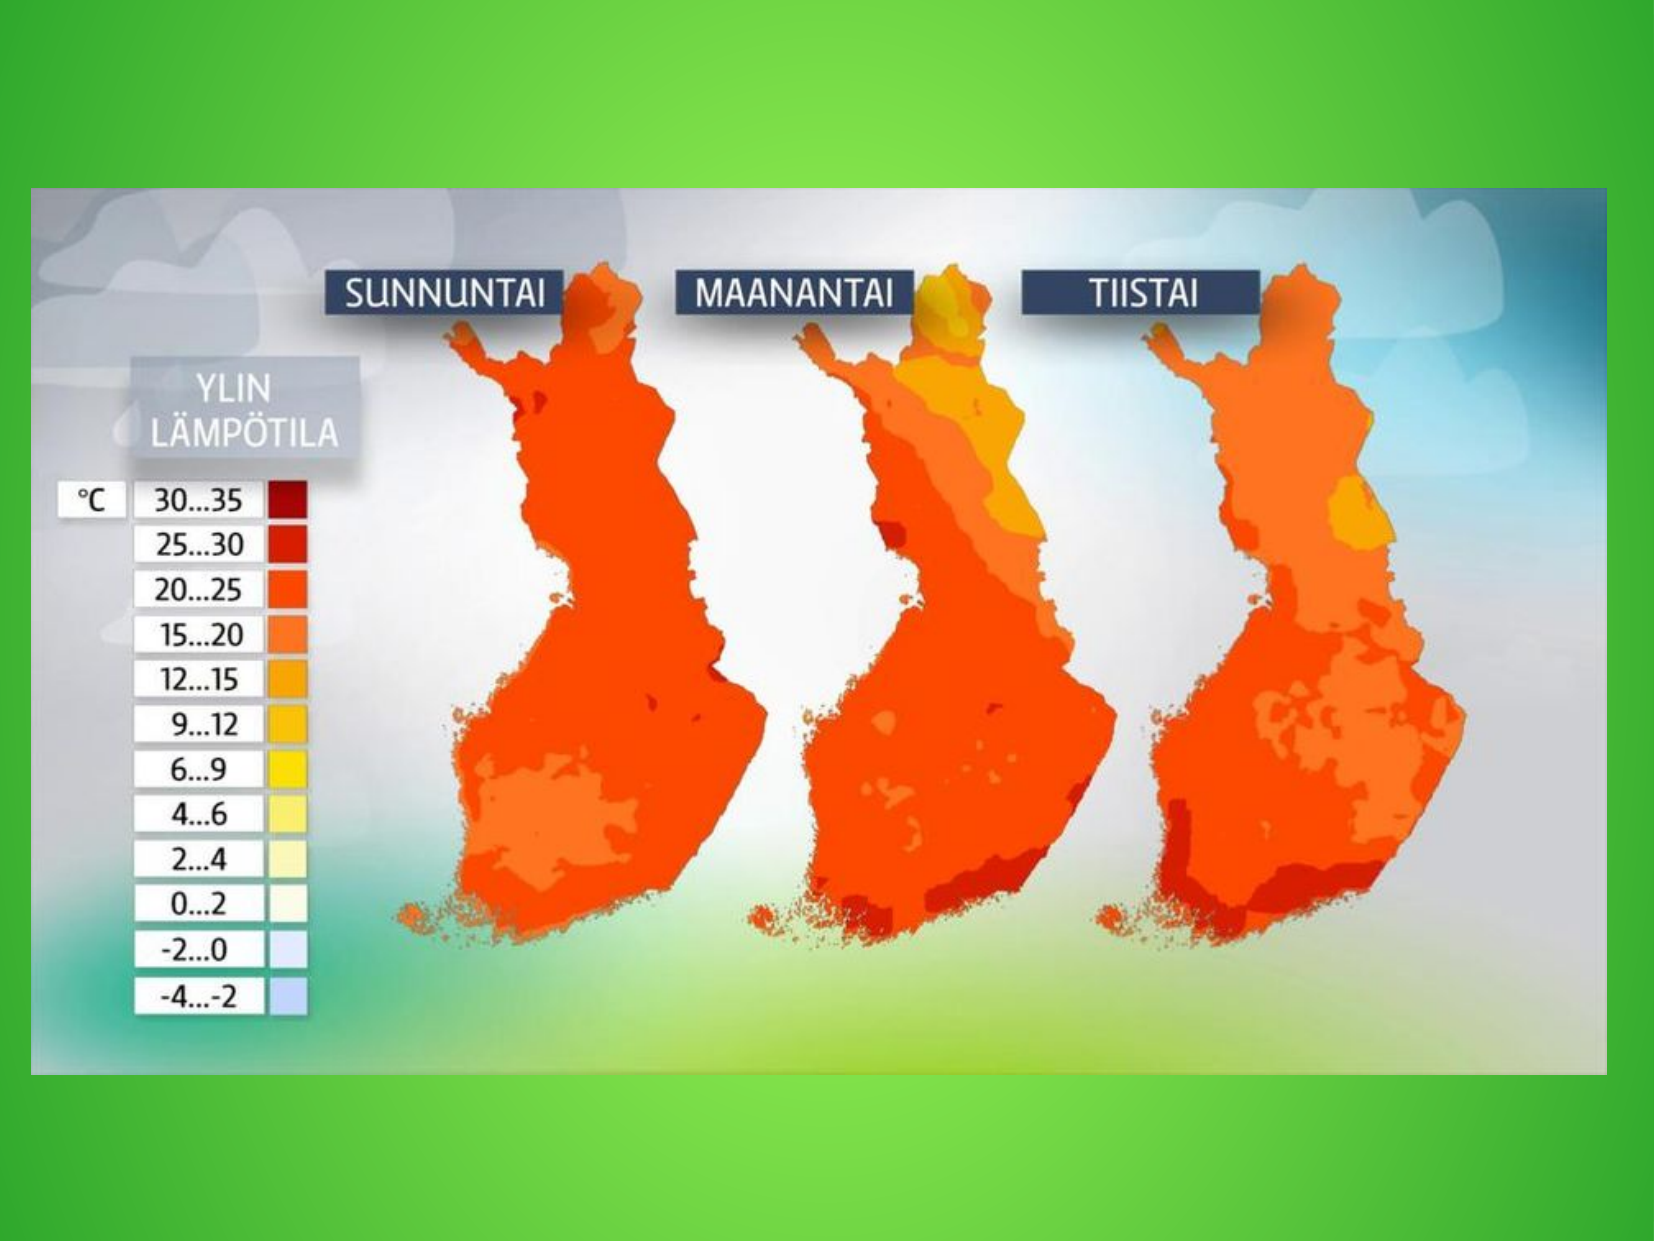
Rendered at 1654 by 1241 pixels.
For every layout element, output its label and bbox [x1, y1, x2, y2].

picture [31, 188, 1607, 1075]
